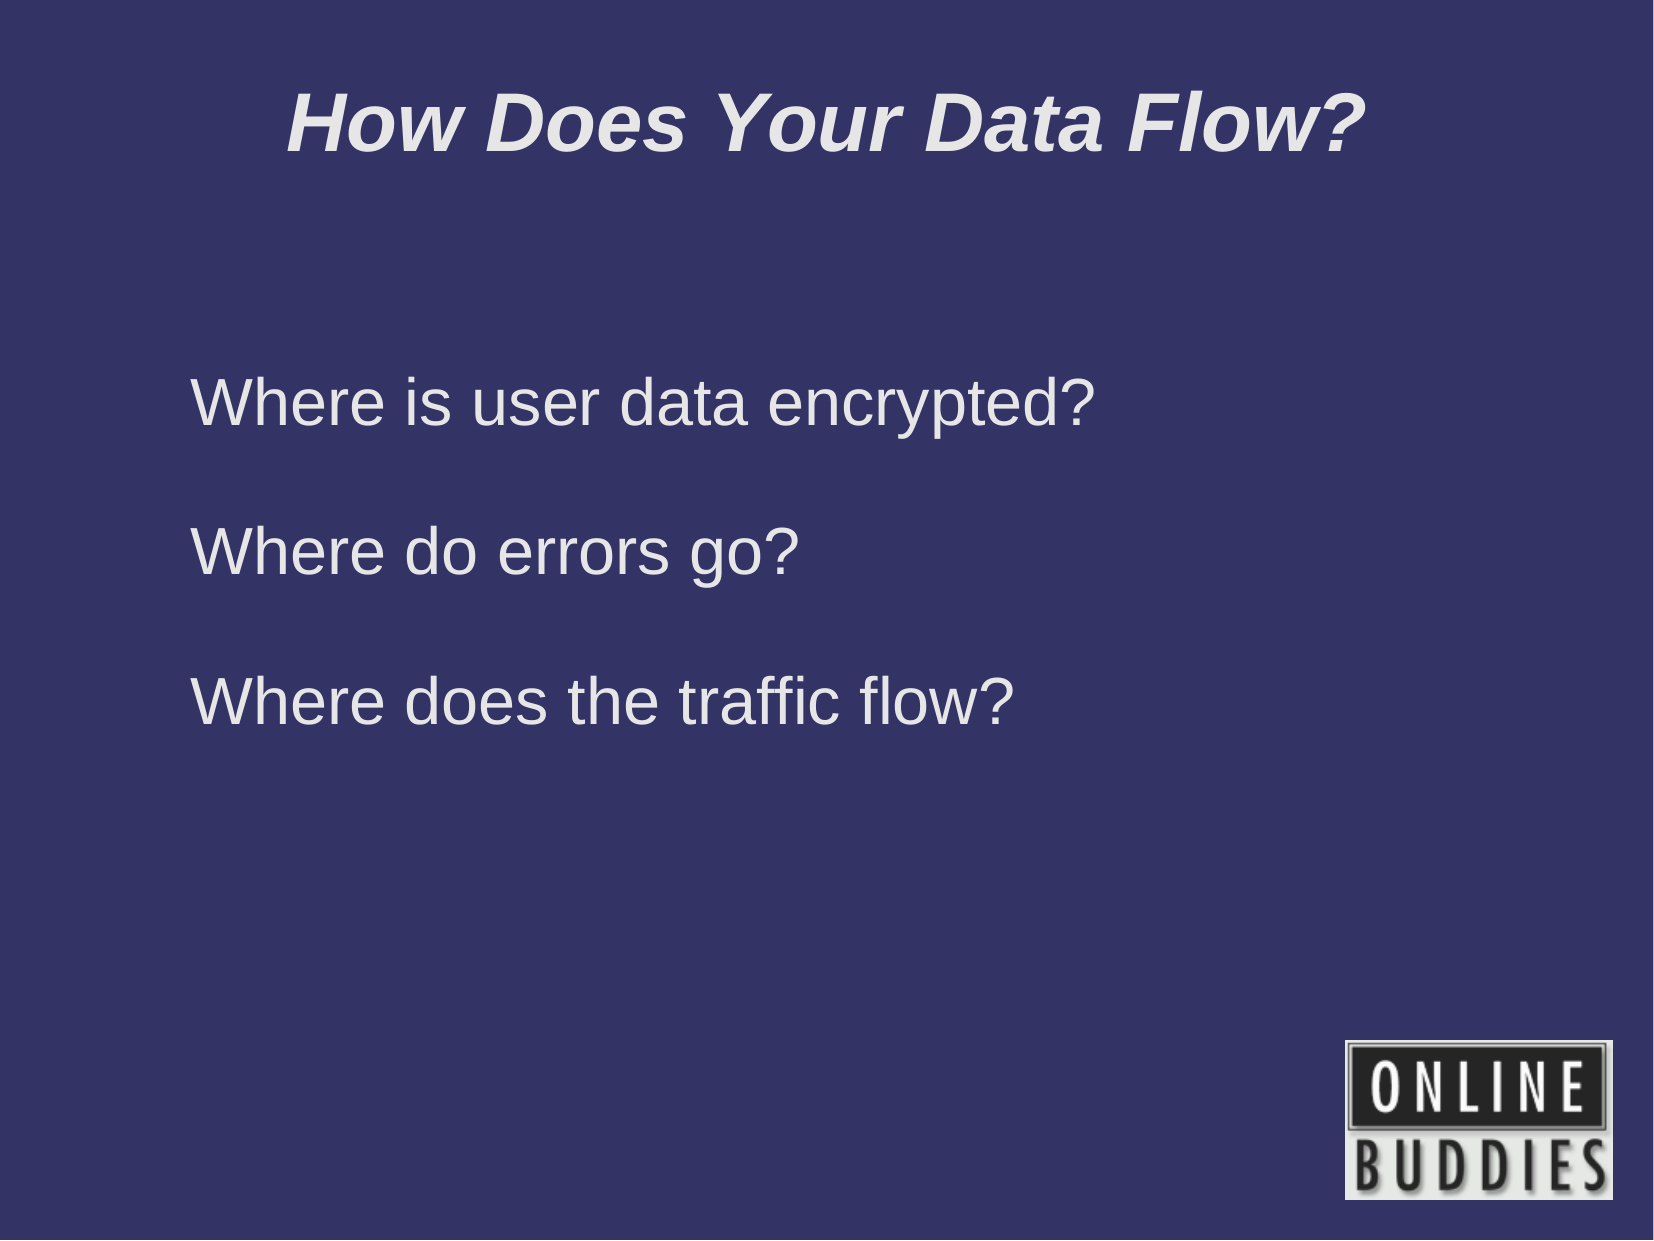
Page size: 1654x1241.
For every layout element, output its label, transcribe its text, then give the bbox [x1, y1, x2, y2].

title How Does Your Data Flow? [121, 19, 1534, 227]
picture [1345, 1040, 1613, 1200]
list Where is user data encrypted? Where do errors go? Where does the traffic flow? [178, 364, 1570, 1147]
